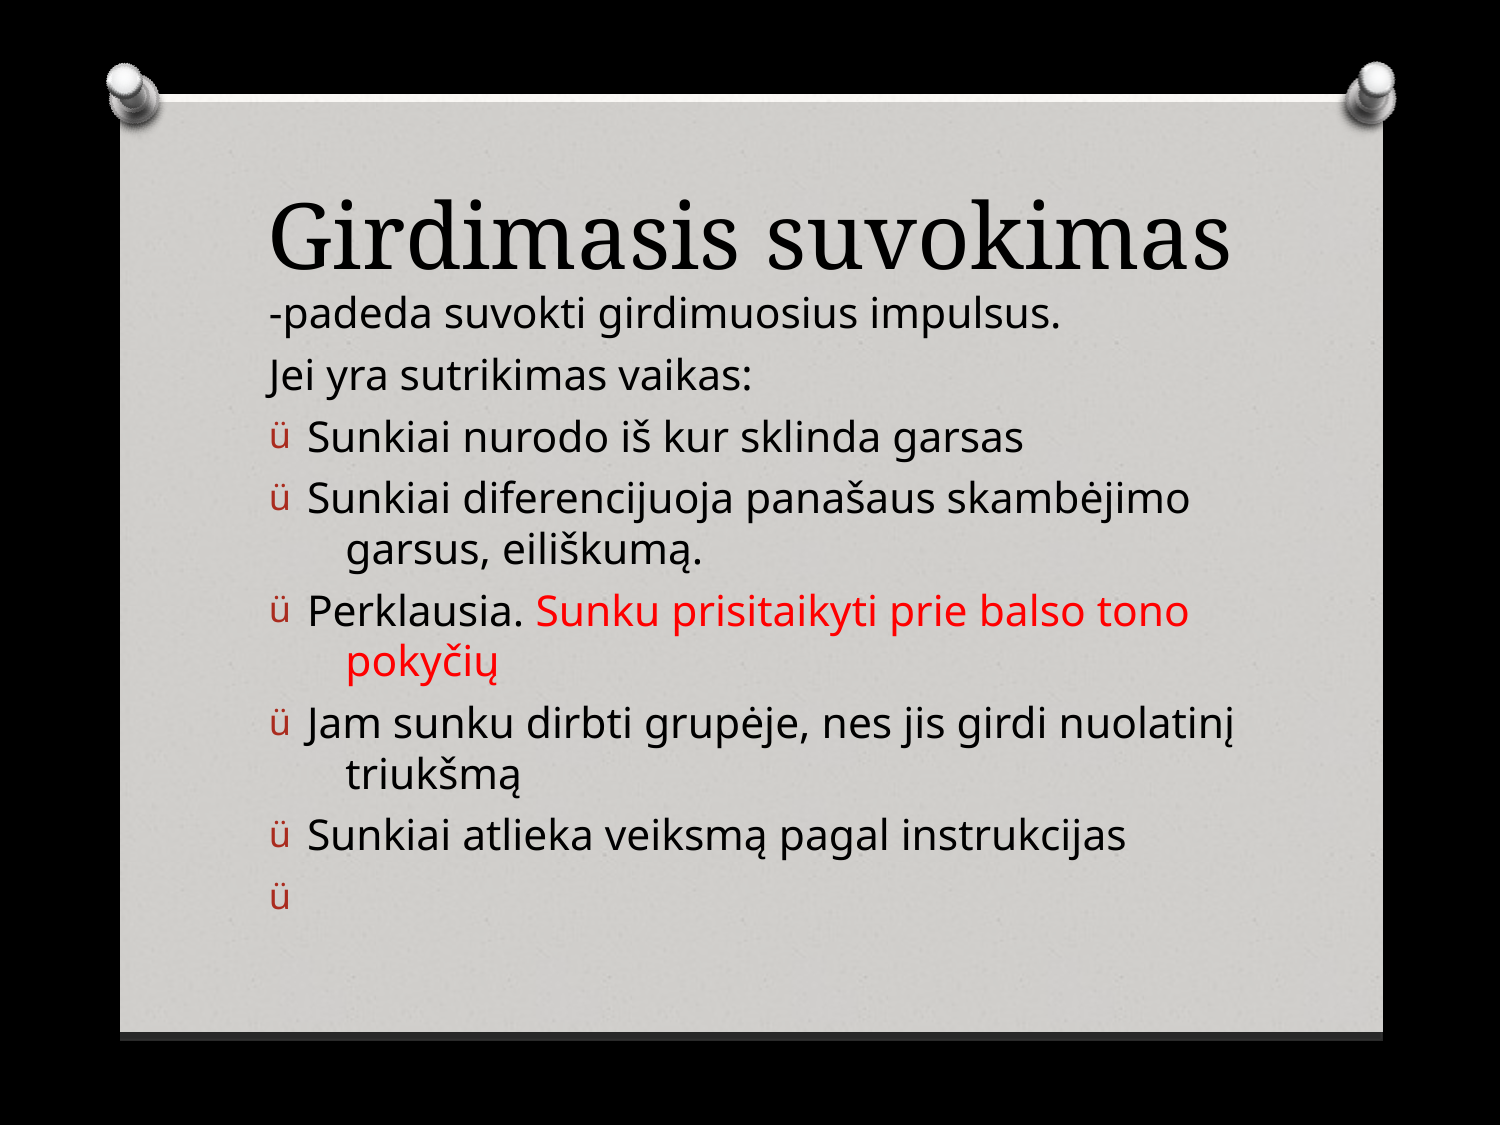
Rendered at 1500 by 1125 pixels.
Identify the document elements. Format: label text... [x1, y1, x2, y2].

title Girdimasis suvokimas [179, 134, 1323, 332]
list -padeda suvokti girdimuosius impulsus. Jei yra sutrikimas vaikas: Sunkiai nurodo iš kur sklinda garsas Sunkiai diferencijuoja panašaus skambėjimo garsus, eiliškumą. Perklausia. Sunku prisitaikyti prie balso tono pokyčių Jam sunku dirbti grupėje, nes jis girdi nuolatinį triukšmą Sunkiai atlieka veiksmą pagal instrukcijas [253, 278, 1271, 871]
